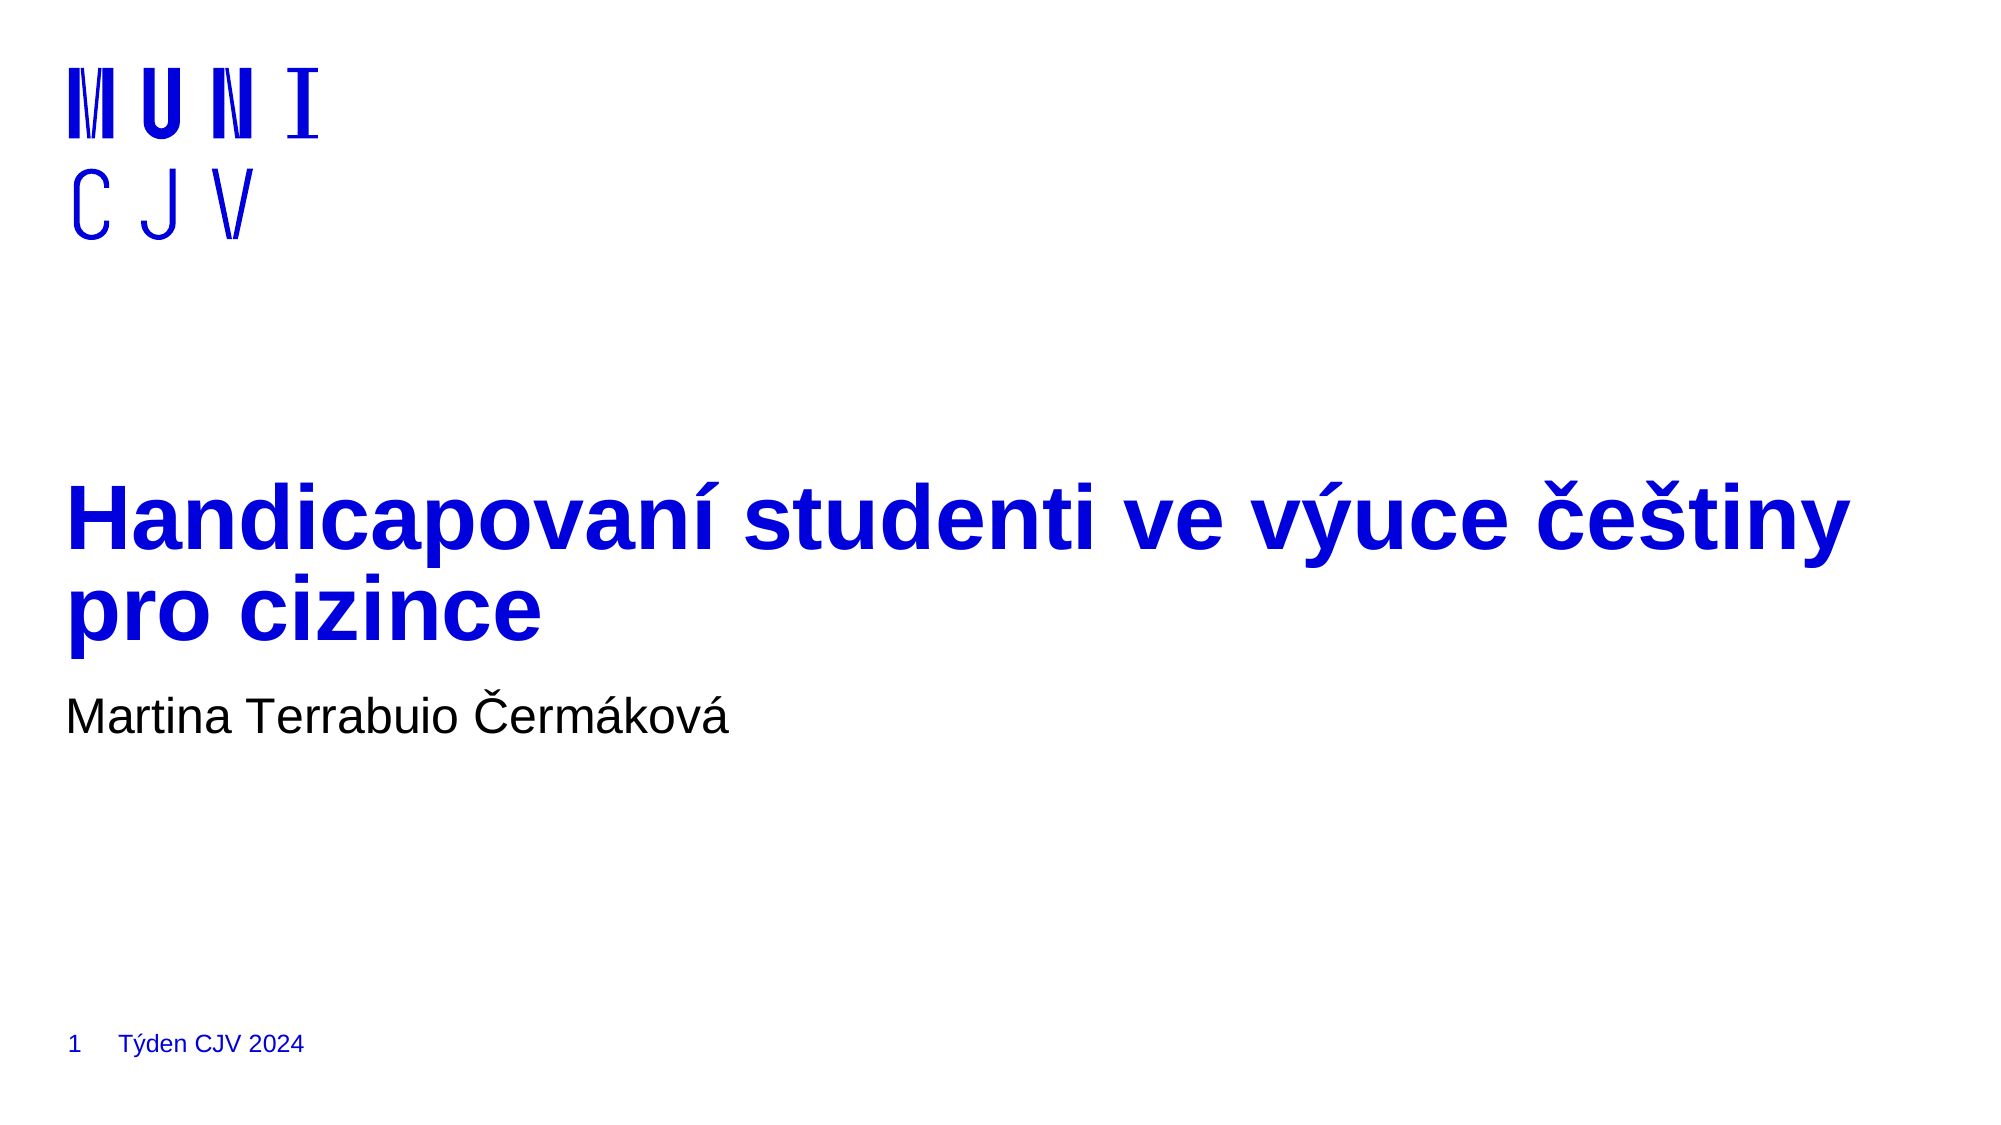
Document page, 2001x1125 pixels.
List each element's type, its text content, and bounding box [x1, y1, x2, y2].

subtitle Martina Terrabuio Čermáková [65, 675, 1930, 790]
footer Týden CJV 2024 [118, 1021, 1418, 1063]
title Handicapovaní studenti ve výuce češtiny pro cizince [65, 475, 1930, 668]
slide_number 1 [67, 1021, 110, 1063]
